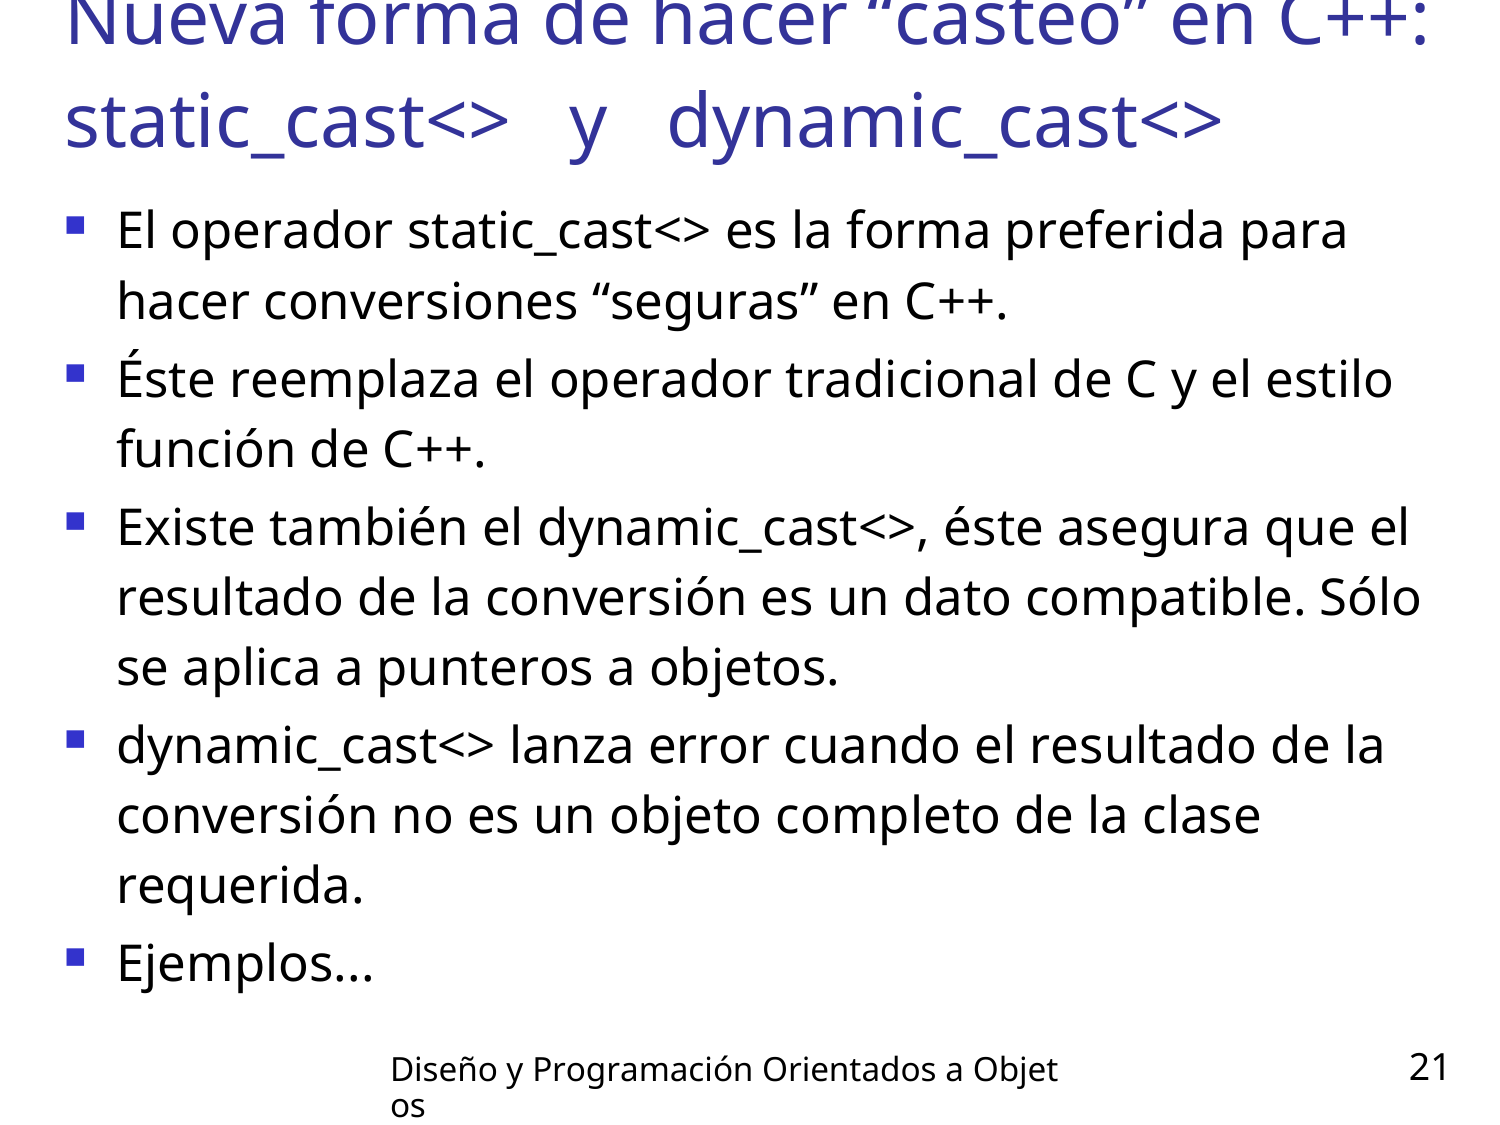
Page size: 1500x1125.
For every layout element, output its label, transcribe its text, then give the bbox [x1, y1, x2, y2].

list El operador static_cast<> es la forma preferida para hacer conversiones “seguras” en C++. Éste reemplaza el operador tradicional de C y el estilo función de C++. Existe también el dynamic_cast<>, éste asegura que el resultado de la conversión es un dato compatible. Sólo se aplica a punteros a objetos. dynamic_cast<> lanza error cuando el resultado de la conversión no es un objeto completo de la clase requerida. Ejemplos... [53, 188, 1462, 1007]
title Nueva forma de hacer “casteo” en C++: static_cast<> y dynamic_cast<> [53, 0, 1465, 176]
